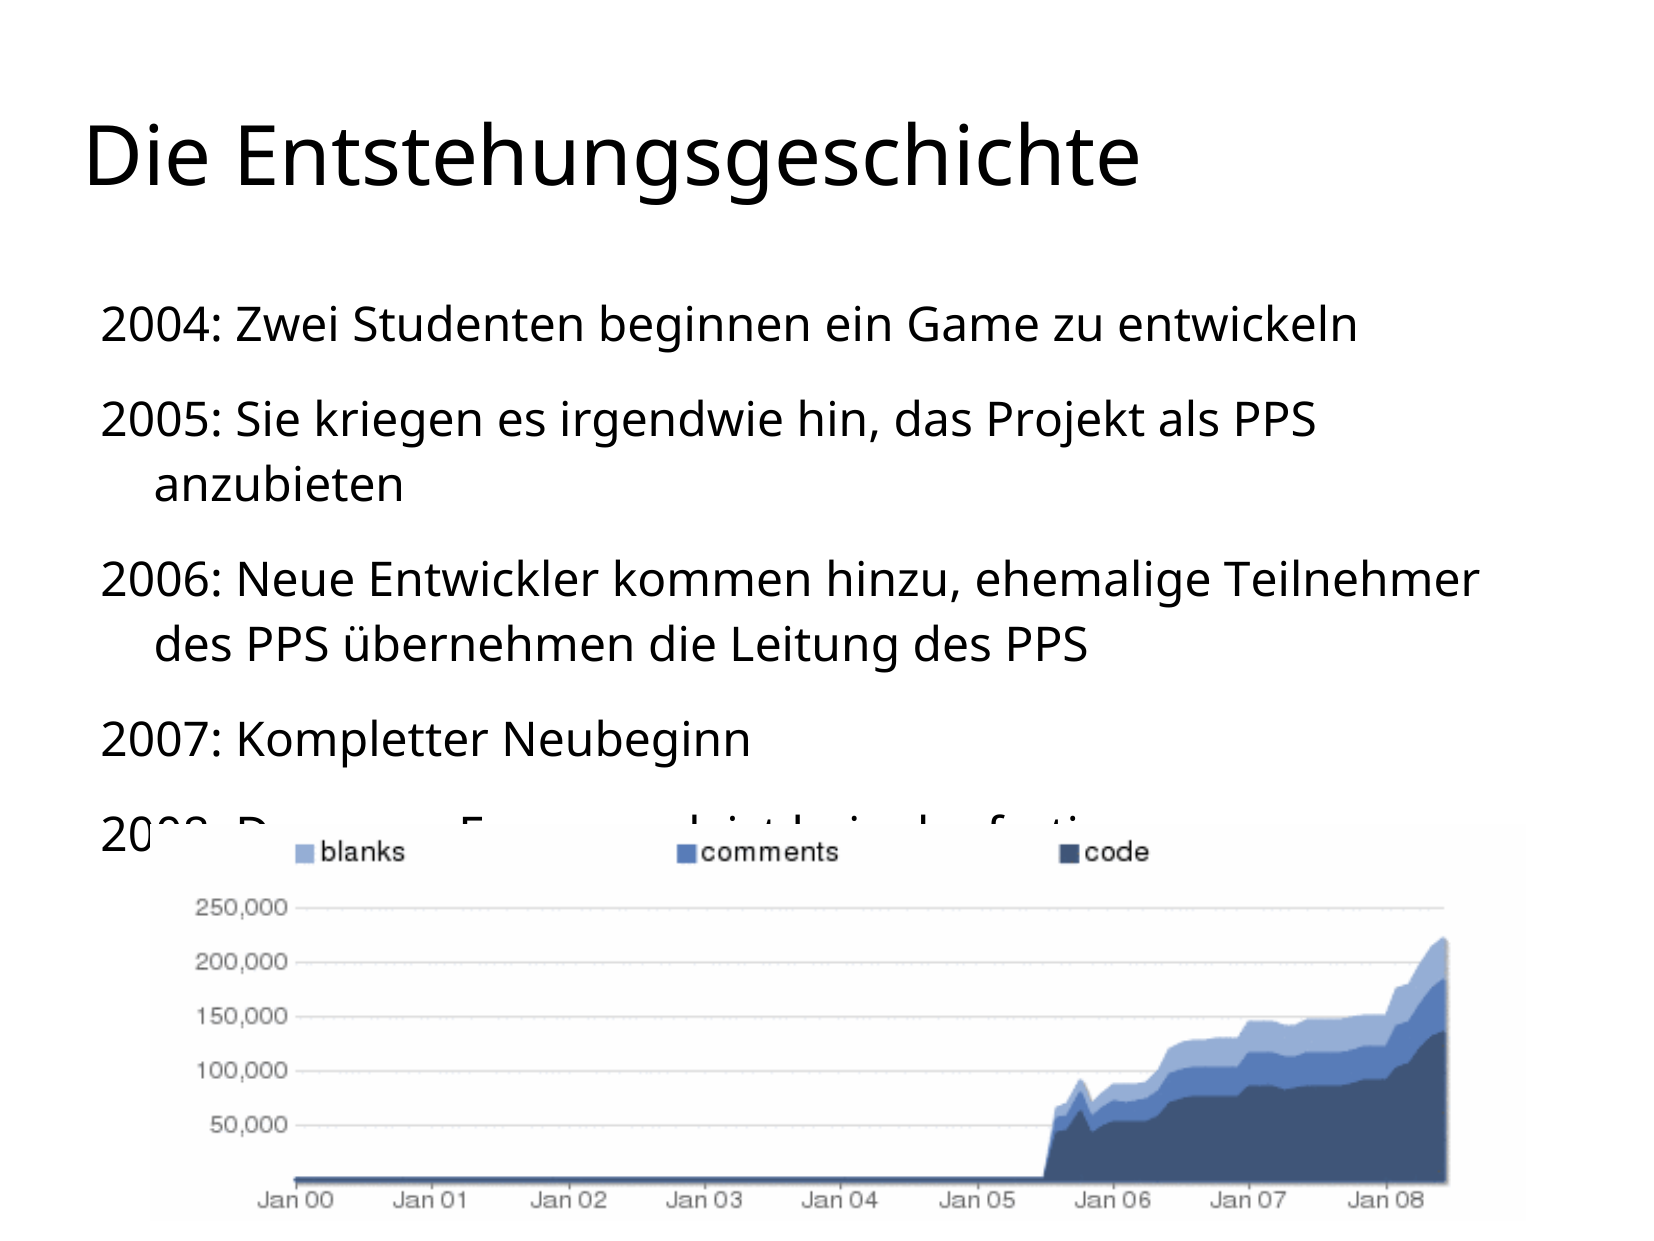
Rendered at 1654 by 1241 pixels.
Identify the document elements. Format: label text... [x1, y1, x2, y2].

list 2004: Zwei Studenten beginnen ein Game zu entwickeln 2005: Sie kriegen es irgendwie hin, das Projekt als PPS anzubieten 2006: Neue Entwickler kommen hinzu, ehemalige Teilnehmer des PPS übernehmen die Leitung des PPS 2007: Kompletter Neubeginn 2008: Das neue Framework ist beinahe fertig [82, 290, 1571, 1109]
title Die Entstehungsgeschichte [82, 49, 1571, 257]
picture [150, 824, 1526, 1221]
